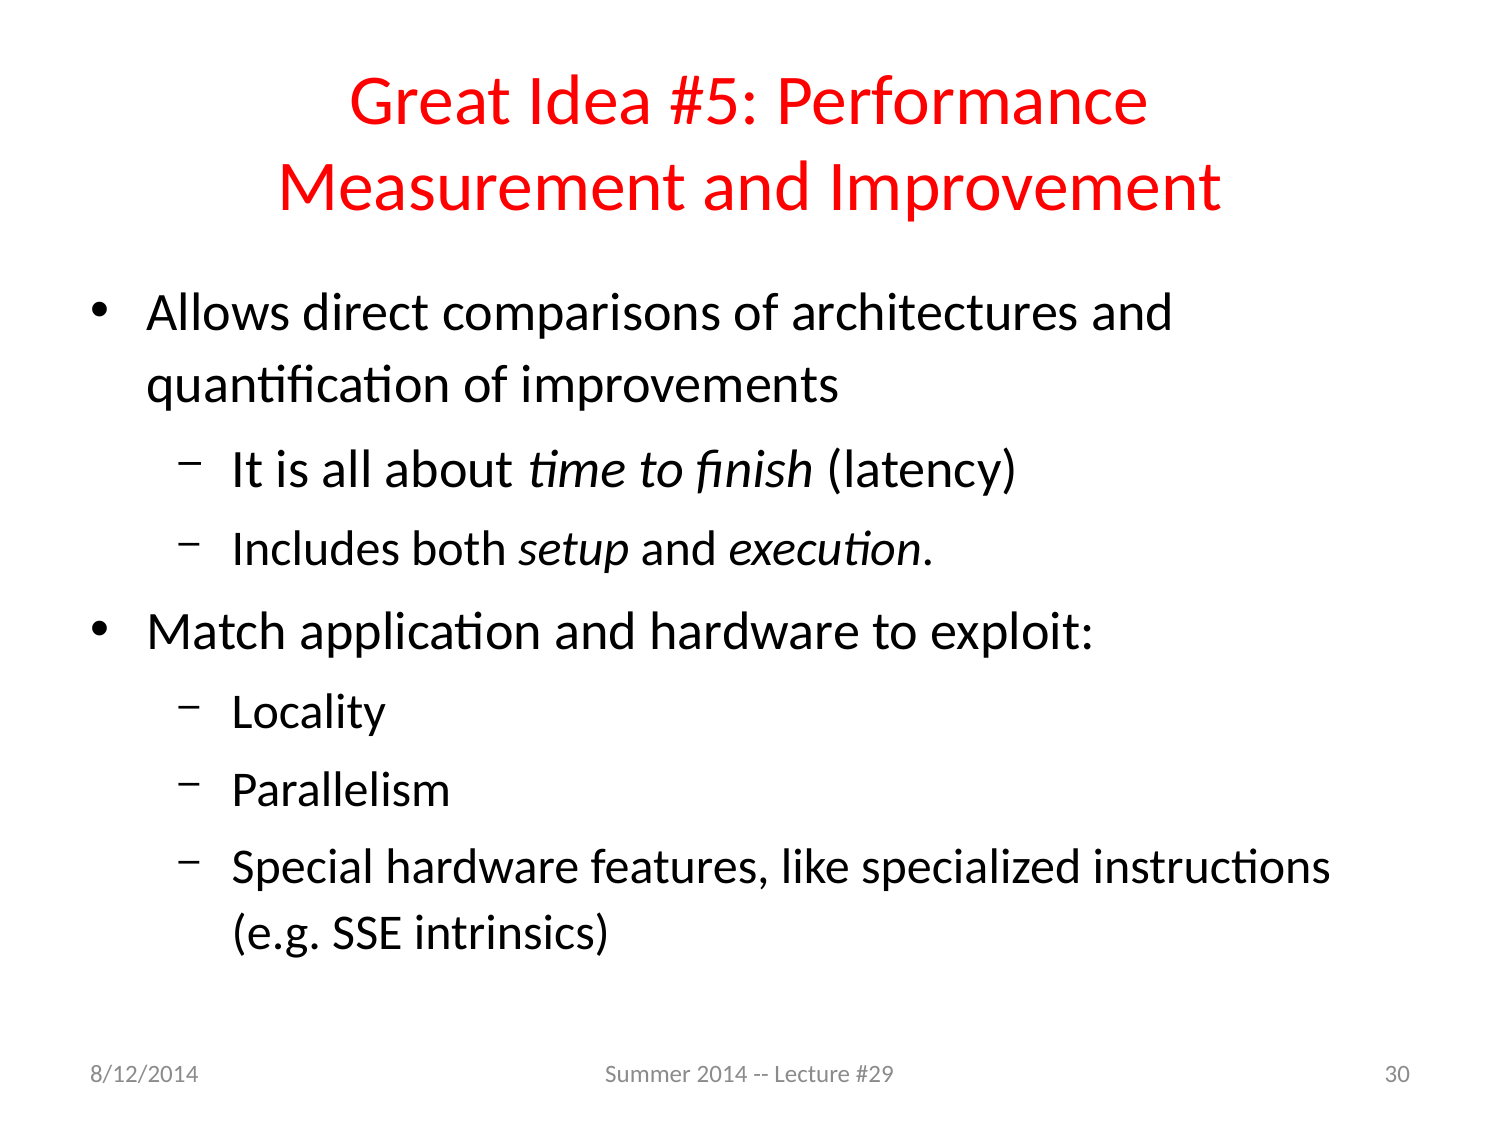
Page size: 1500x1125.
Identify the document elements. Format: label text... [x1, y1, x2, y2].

title Great Idea #5: Performance Measurement and Improvement [0, 45, 1500, 233]
slide_number <number> [1074, 1042, 1425, 1103]
list Allows direct comparisons of architectures and quantification of improvements It is all about time to finish (latency) Includes both setup and execution. Match application and hardware to exploit: Locality Parallelism Special hardware features, like specialized instructions (e.g. SSE intrinsics) [75, 262, 1425, 1057]
slide_number 8/12/2014 [75, 1042, 425, 1103]
footer Summer 2014 -- Lecture #29 [512, 1042, 988, 1103]
